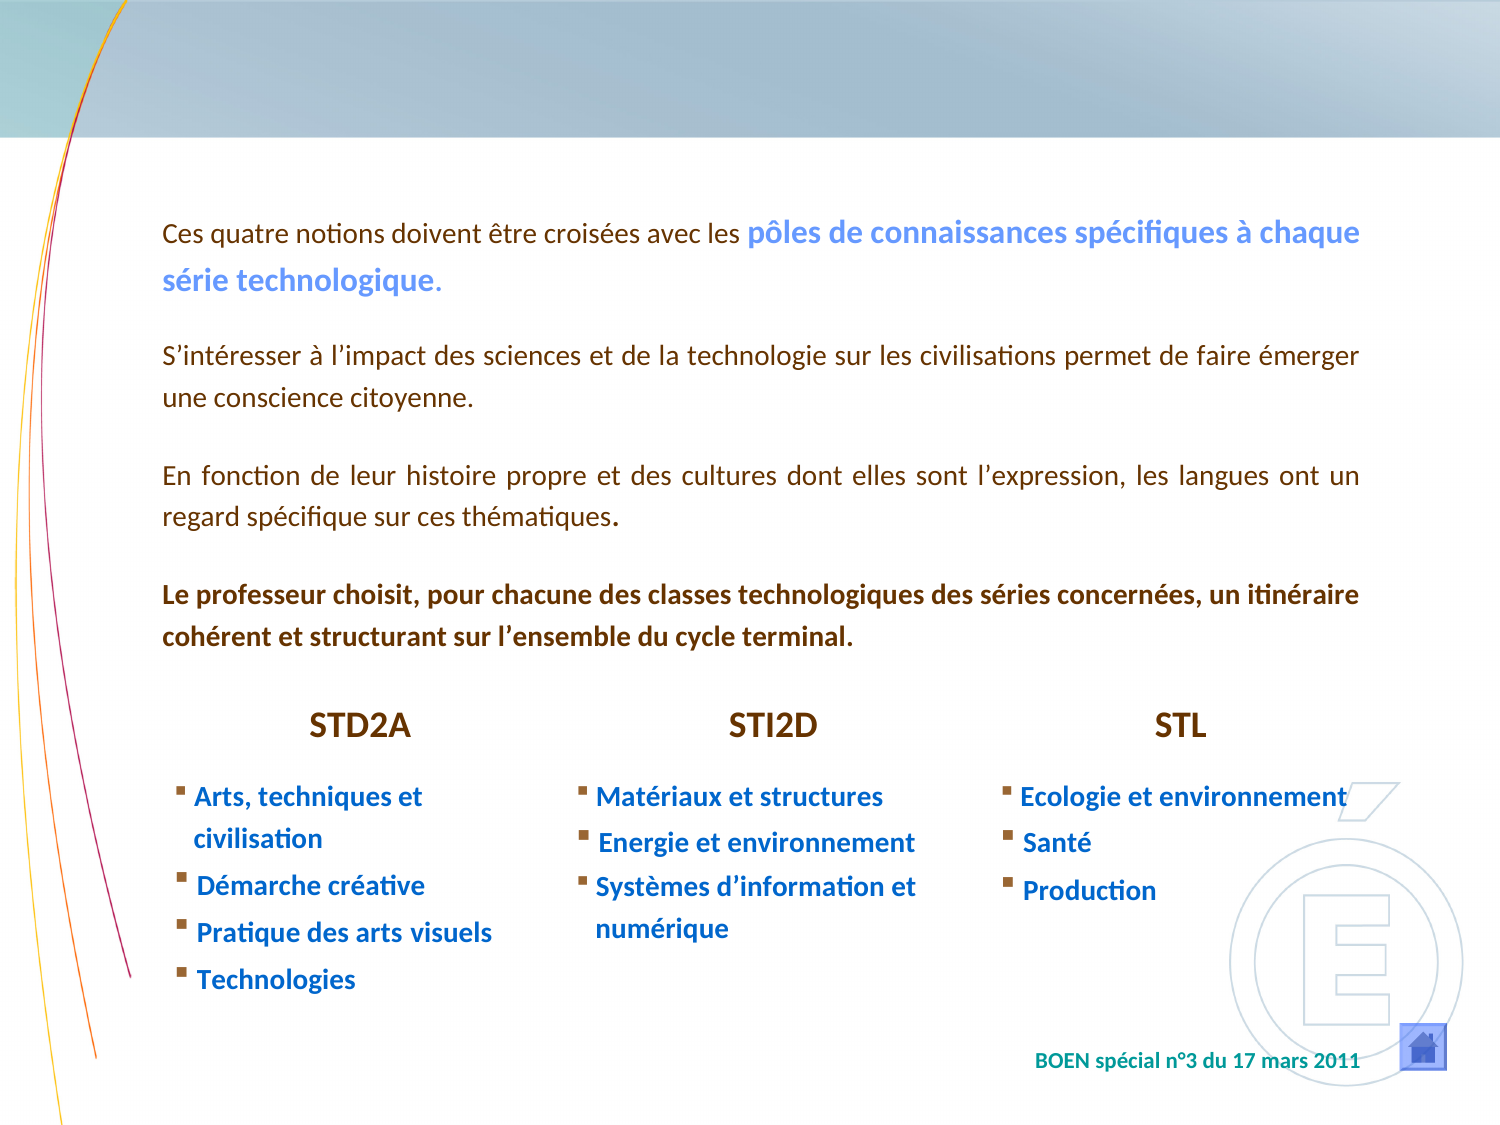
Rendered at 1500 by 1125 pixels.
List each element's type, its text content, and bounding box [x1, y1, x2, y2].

list Ces quatre notions doivent être croisées avec les pôles de connaissances spécifiques à chaque série technologique. S’intéresser à l’impact des sciences et de la technologie sur les civilisations permet de faire émerger une conscience citoyenne. En fonction de leur histoire propre et des cultures dont elles sont l’expression, les langues ont un regard spécifique sur ces thématiques. Le professeur choisit, pour chacune des classes technologiques des séries concernées, un itinéraire cohérent et structurant sur l’ensemble du cycle terminal. BOEN spécial n°3 du 17 mars 2011 [147, 184, 1376, 1094]
table_cell Arts, techniques et civilisation Démarche créative Pratique des arts visuels Technologies [159, 770, 561, 1006]
picture [0, 0, 1500, 1125]
table_header STI2D [561, 692, 986, 770]
table_header STD2A [159, 692, 561, 770]
table_cell Matériaux et structures Energie et environnement Systèmes d’information et numérique [561, 770, 986, 1006]
title [312, 0, 1451, 160]
table_header STL [986, 692, 1376, 770]
table_cell Ecologie et environnement Santé Production [986, 770, 1376, 1006]
text_box [1401, 1023, 1447, 1071]
